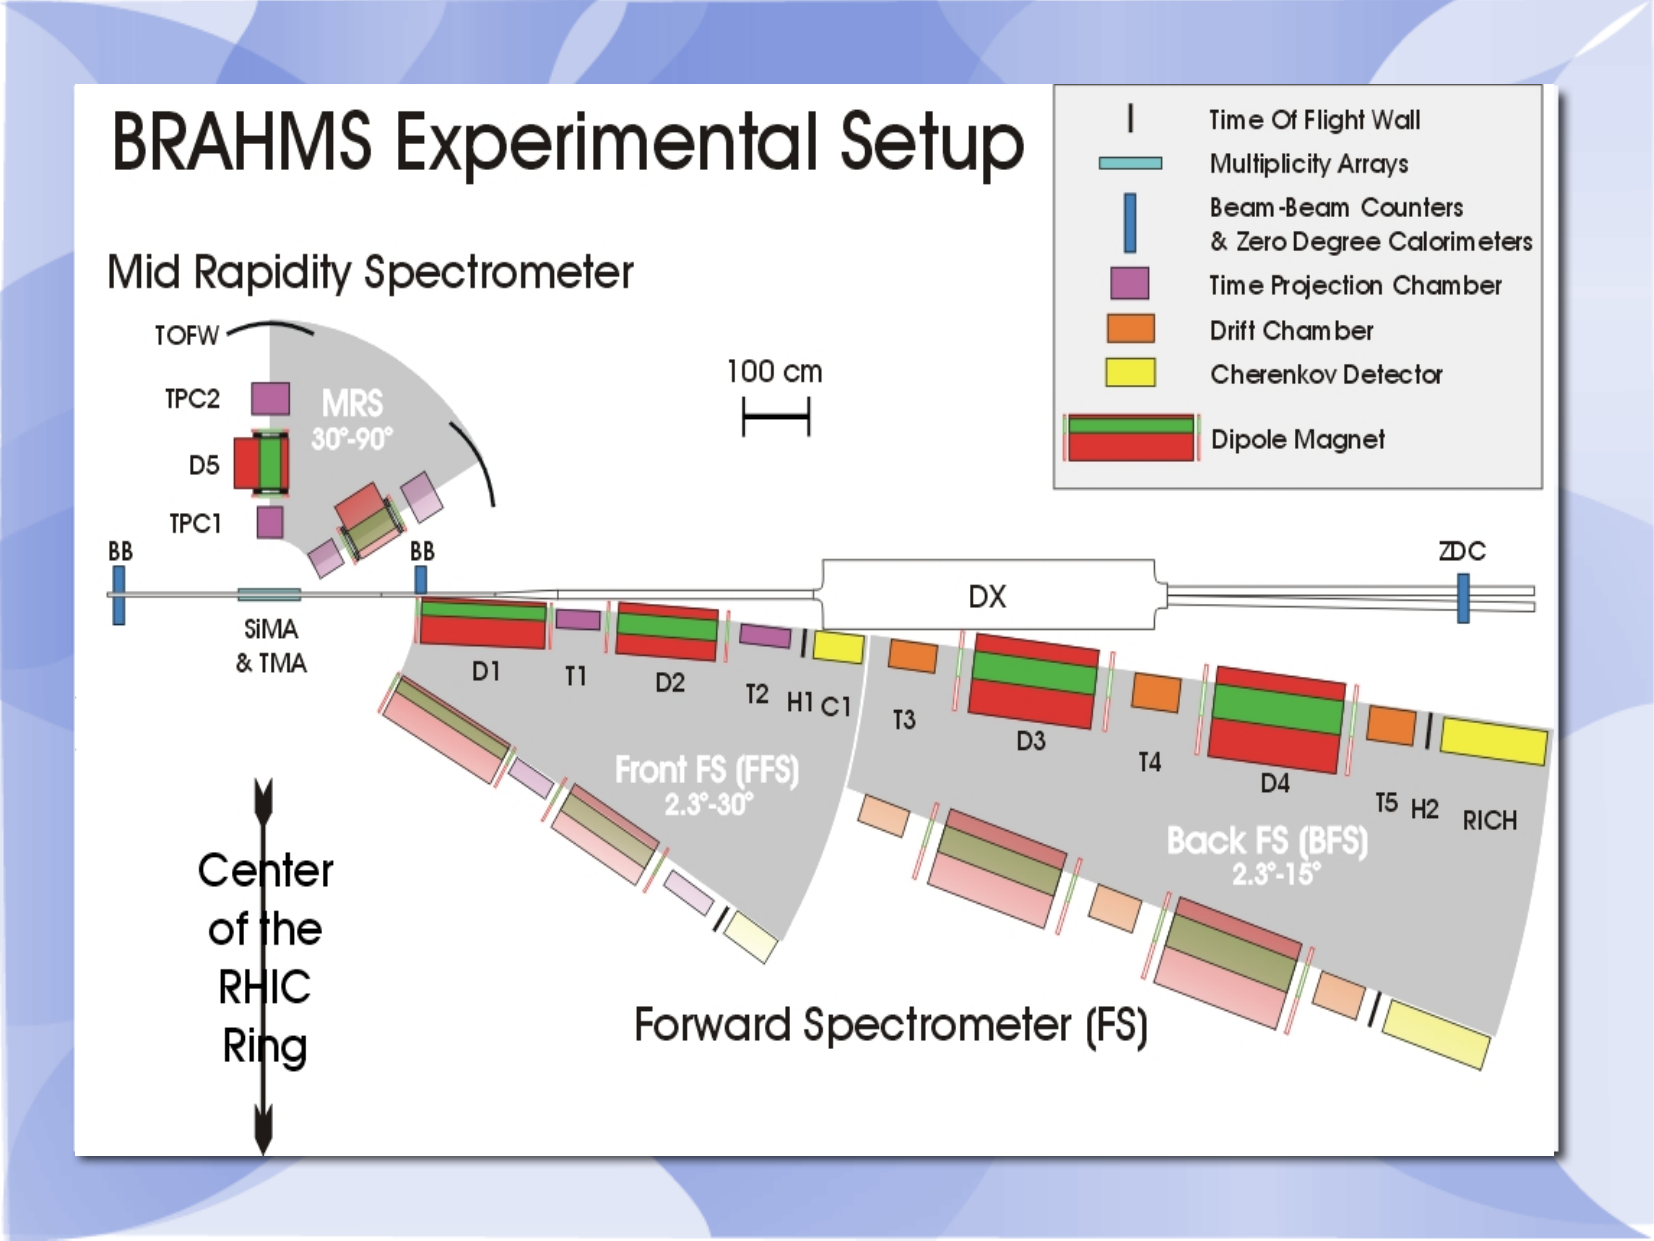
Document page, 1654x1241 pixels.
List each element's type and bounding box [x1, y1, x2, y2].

picture [75, 84, 1554, 1156]
